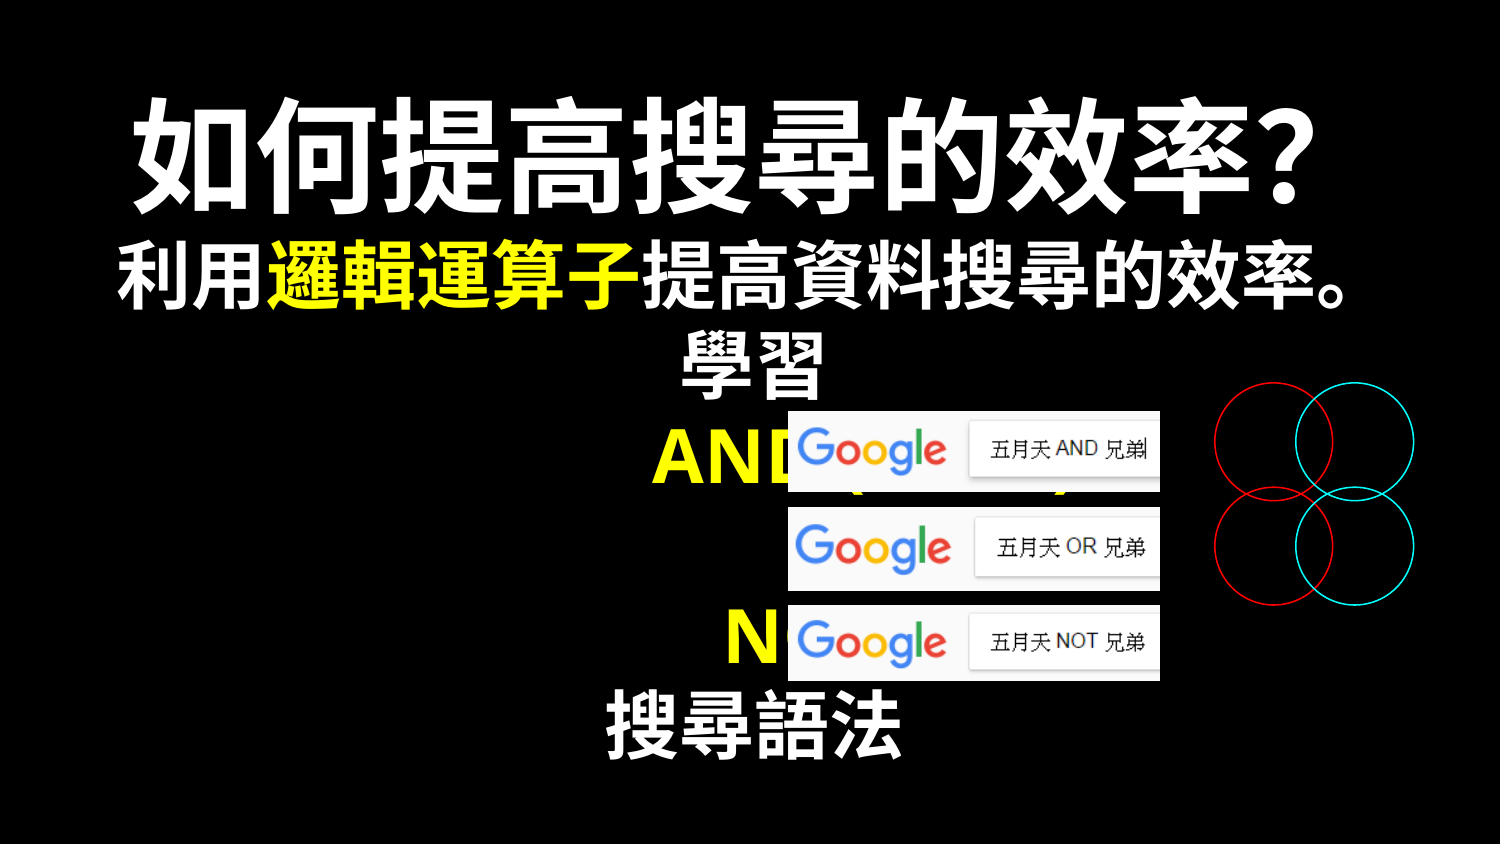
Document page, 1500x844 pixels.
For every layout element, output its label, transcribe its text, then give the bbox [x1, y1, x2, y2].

picture [788, 411, 1160, 492]
picture [788, 507, 1160, 591]
picture [788, 605, 1160, 681]
title 如何提高搜尋的效率？ 利用邏輯運算子提高資料搜尋的效率。學習 AND (空格) OR NOT ( - ) 搜尋語法 [80, 73, 1429, 774]
